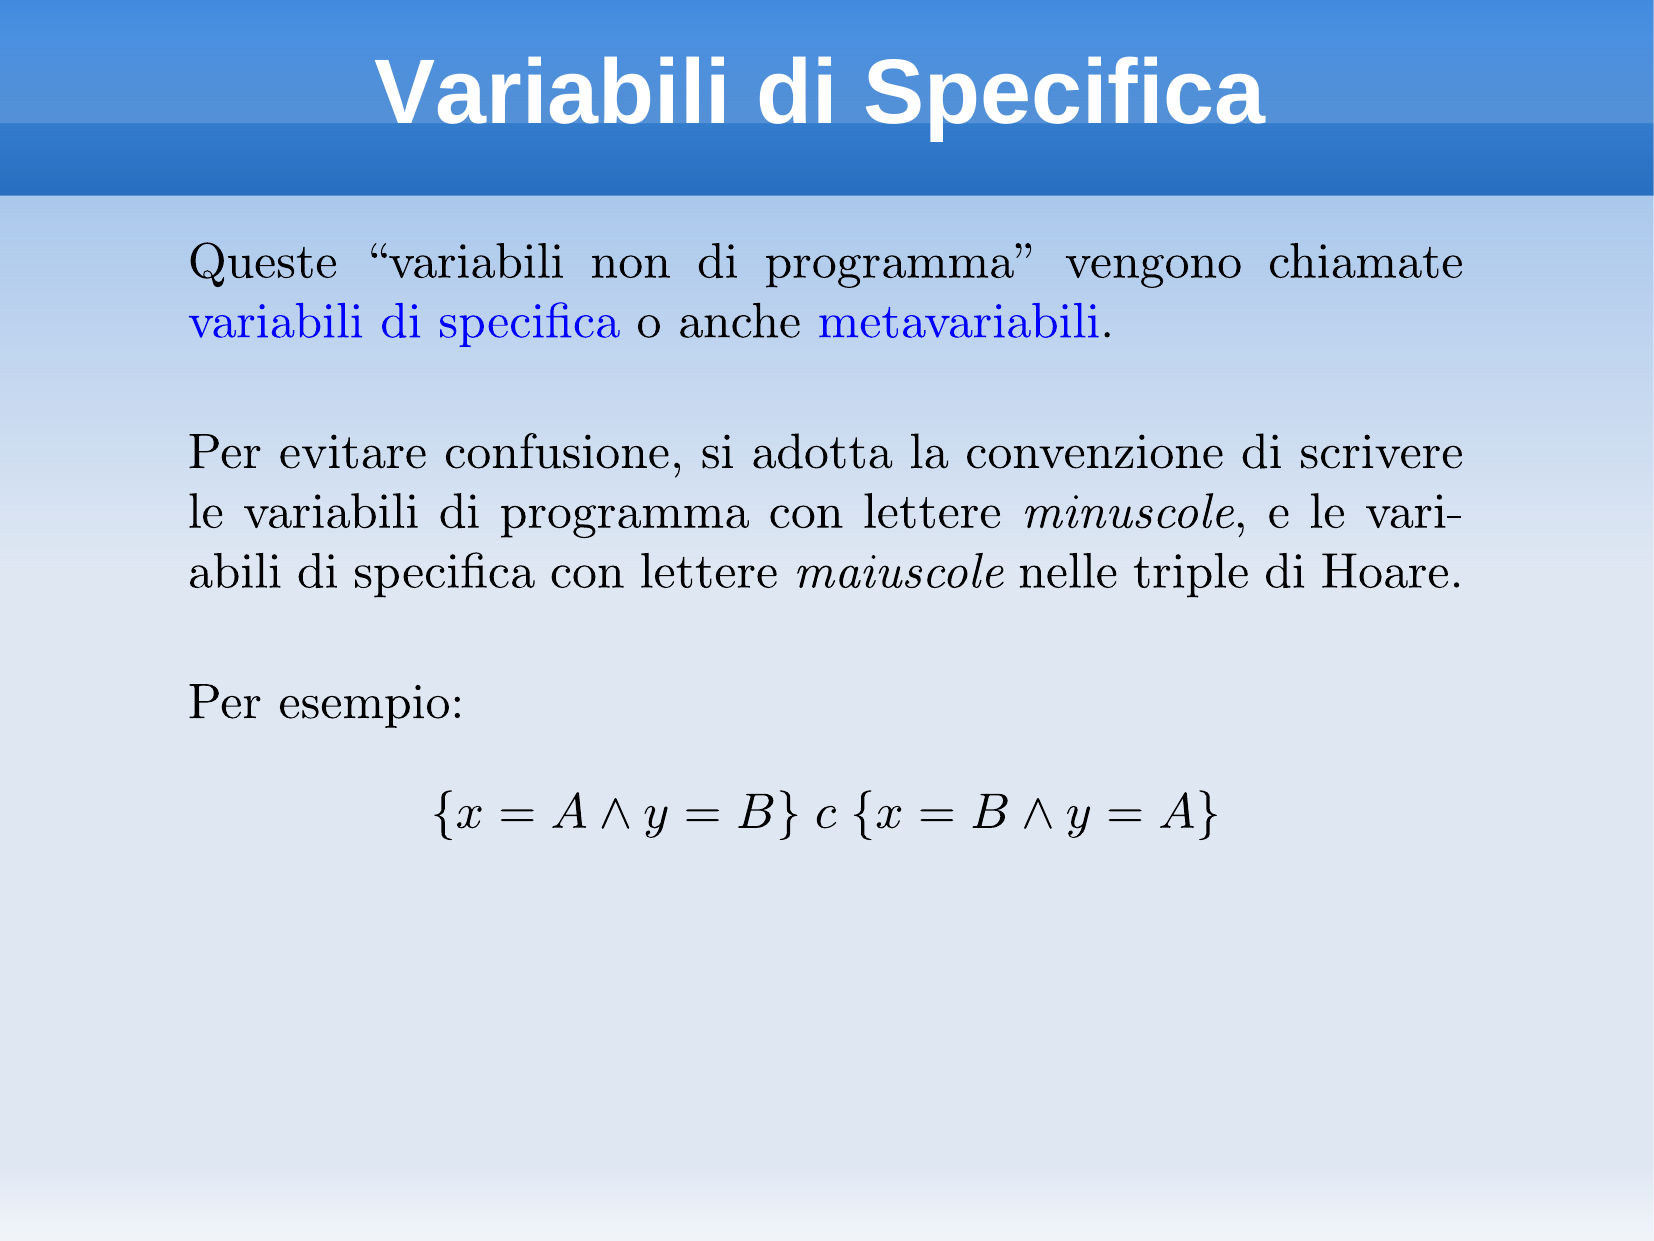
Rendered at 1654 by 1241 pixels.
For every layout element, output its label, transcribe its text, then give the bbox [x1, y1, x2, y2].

picture [0, 0, 1654, 1241]
text_box [187, 242, 1464, 841]
title Variabili di Specifica [76, 0, 1565, 188]
